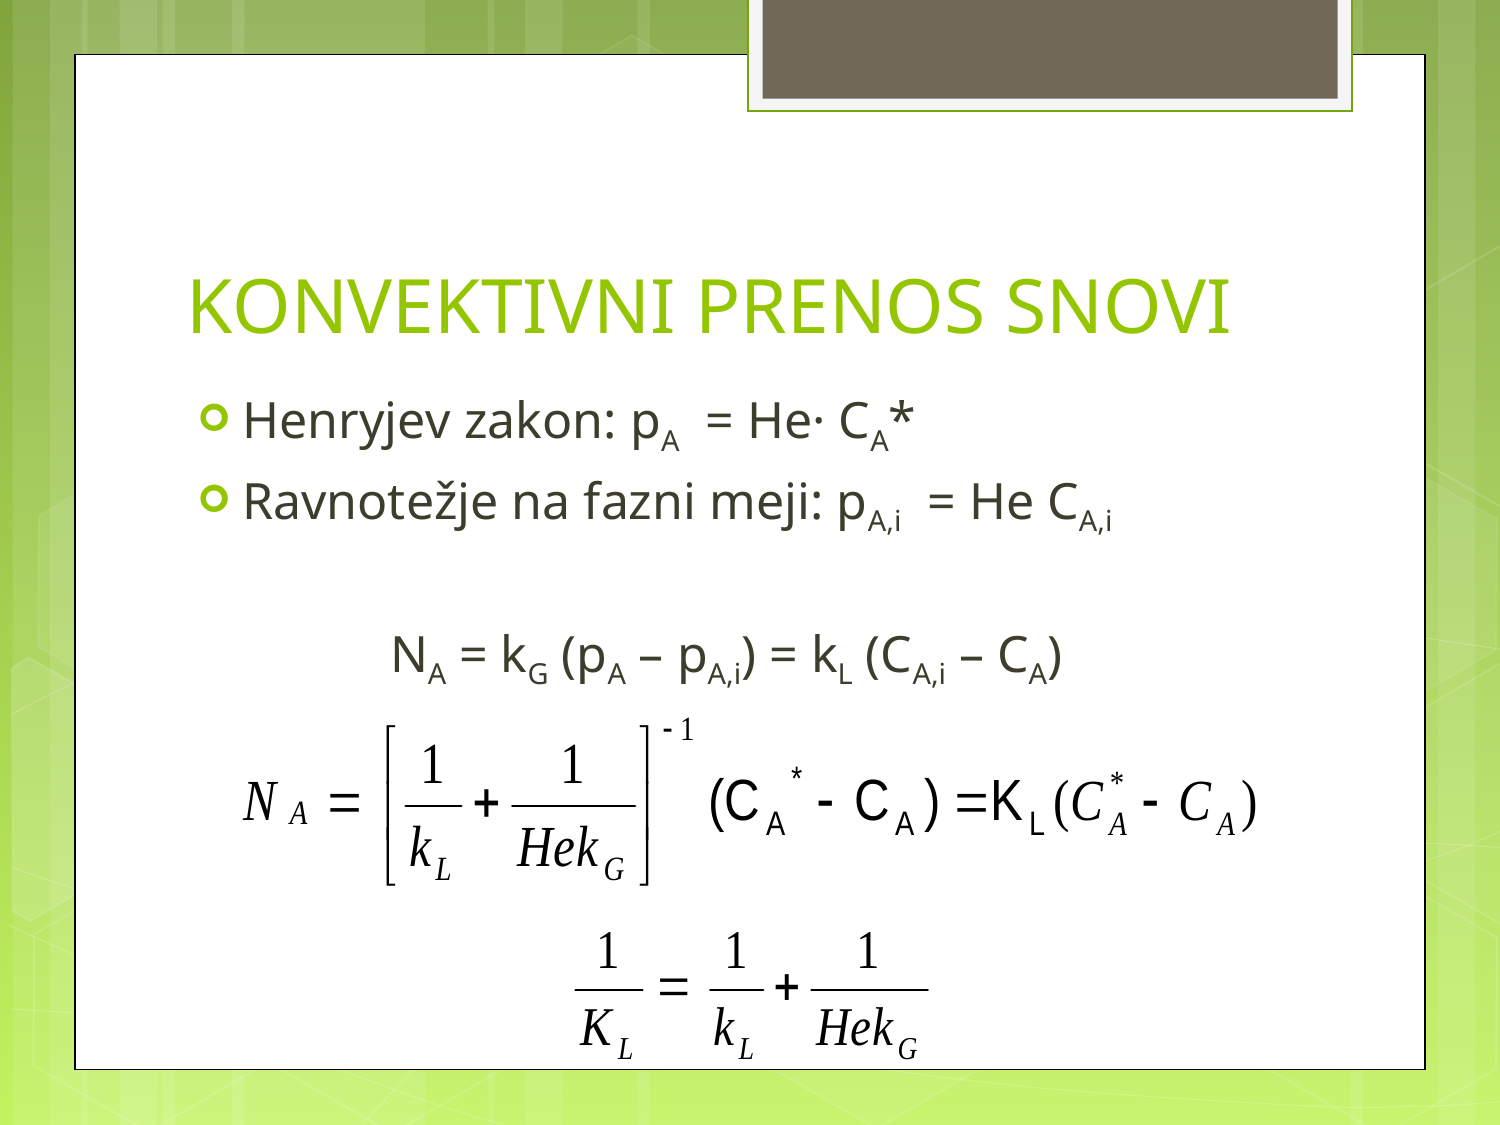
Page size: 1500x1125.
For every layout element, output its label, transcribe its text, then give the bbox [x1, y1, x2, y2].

list Henryjev zakon: pA = He· CA* Ravnotežje na fazni meji: pA,i = He CA,i NA = kG (pA – pA,i) = kL (CA,i – CA) [171, 381, 1283, 957]
chart [566, 916, 934, 1068]
chart [233, 704, 1267, 895]
title KONVEKTIVNI PRENOS SNOVI [171, 168, 1324, 356]
